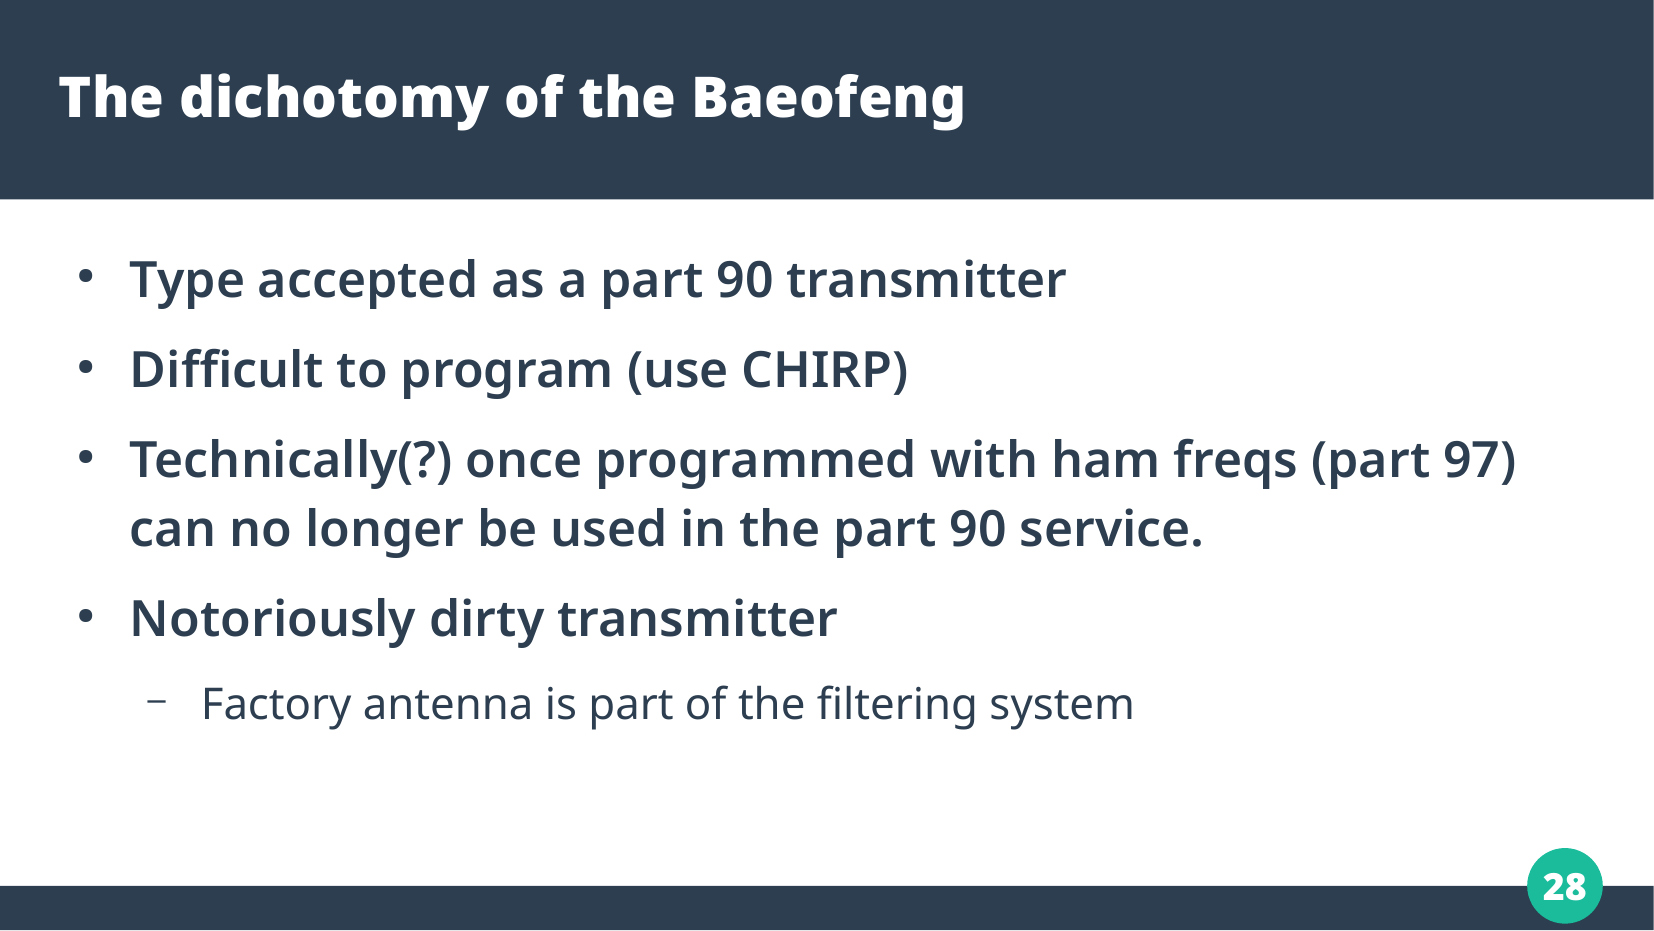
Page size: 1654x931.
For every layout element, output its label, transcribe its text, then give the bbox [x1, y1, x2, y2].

list Type accepted as a part 90 transmitter Difficult to program (use CHIRP) Technically(?) once programmed with ham freqs (part 97) can no longer be used in the part 90 service. Notoriously dirty transmitter Factory antenna is part of the filtering system [59, 243, 1595, 864]
title The dichotomy of the Baeofeng [59, 37, 1595, 155]
